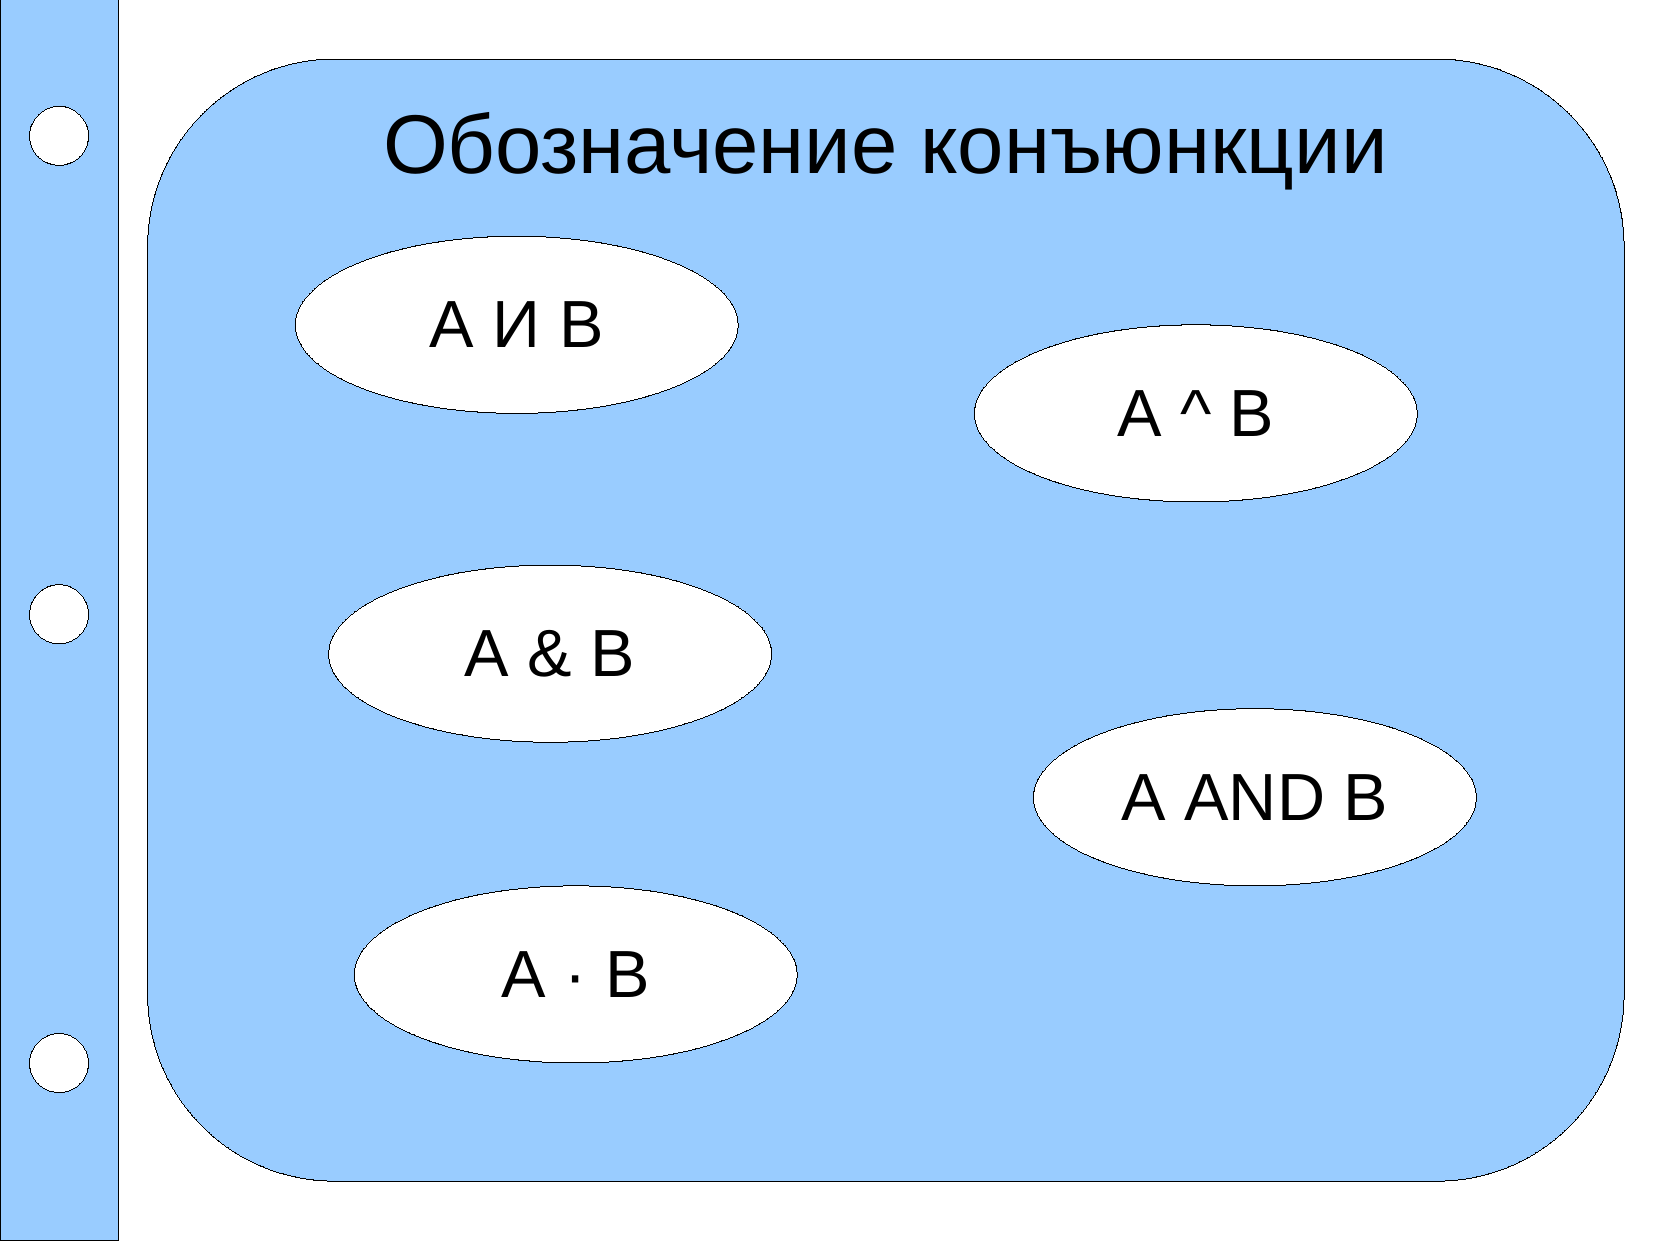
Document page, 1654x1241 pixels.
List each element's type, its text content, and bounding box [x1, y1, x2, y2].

text_box А И В [295, 236, 739, 414]
text_box [0, 0, 119, 1241]
text_box Обозначение конъюнкции [147, 59, 1625, 1182]
text_box А AND В [1033, 708, 1477, 886]
text_box А · В [354, 885, 798, 1063]
text_box А ^ В [974, 324, 1418, 502]
text_box А & В [328, 565, 772, 743]
